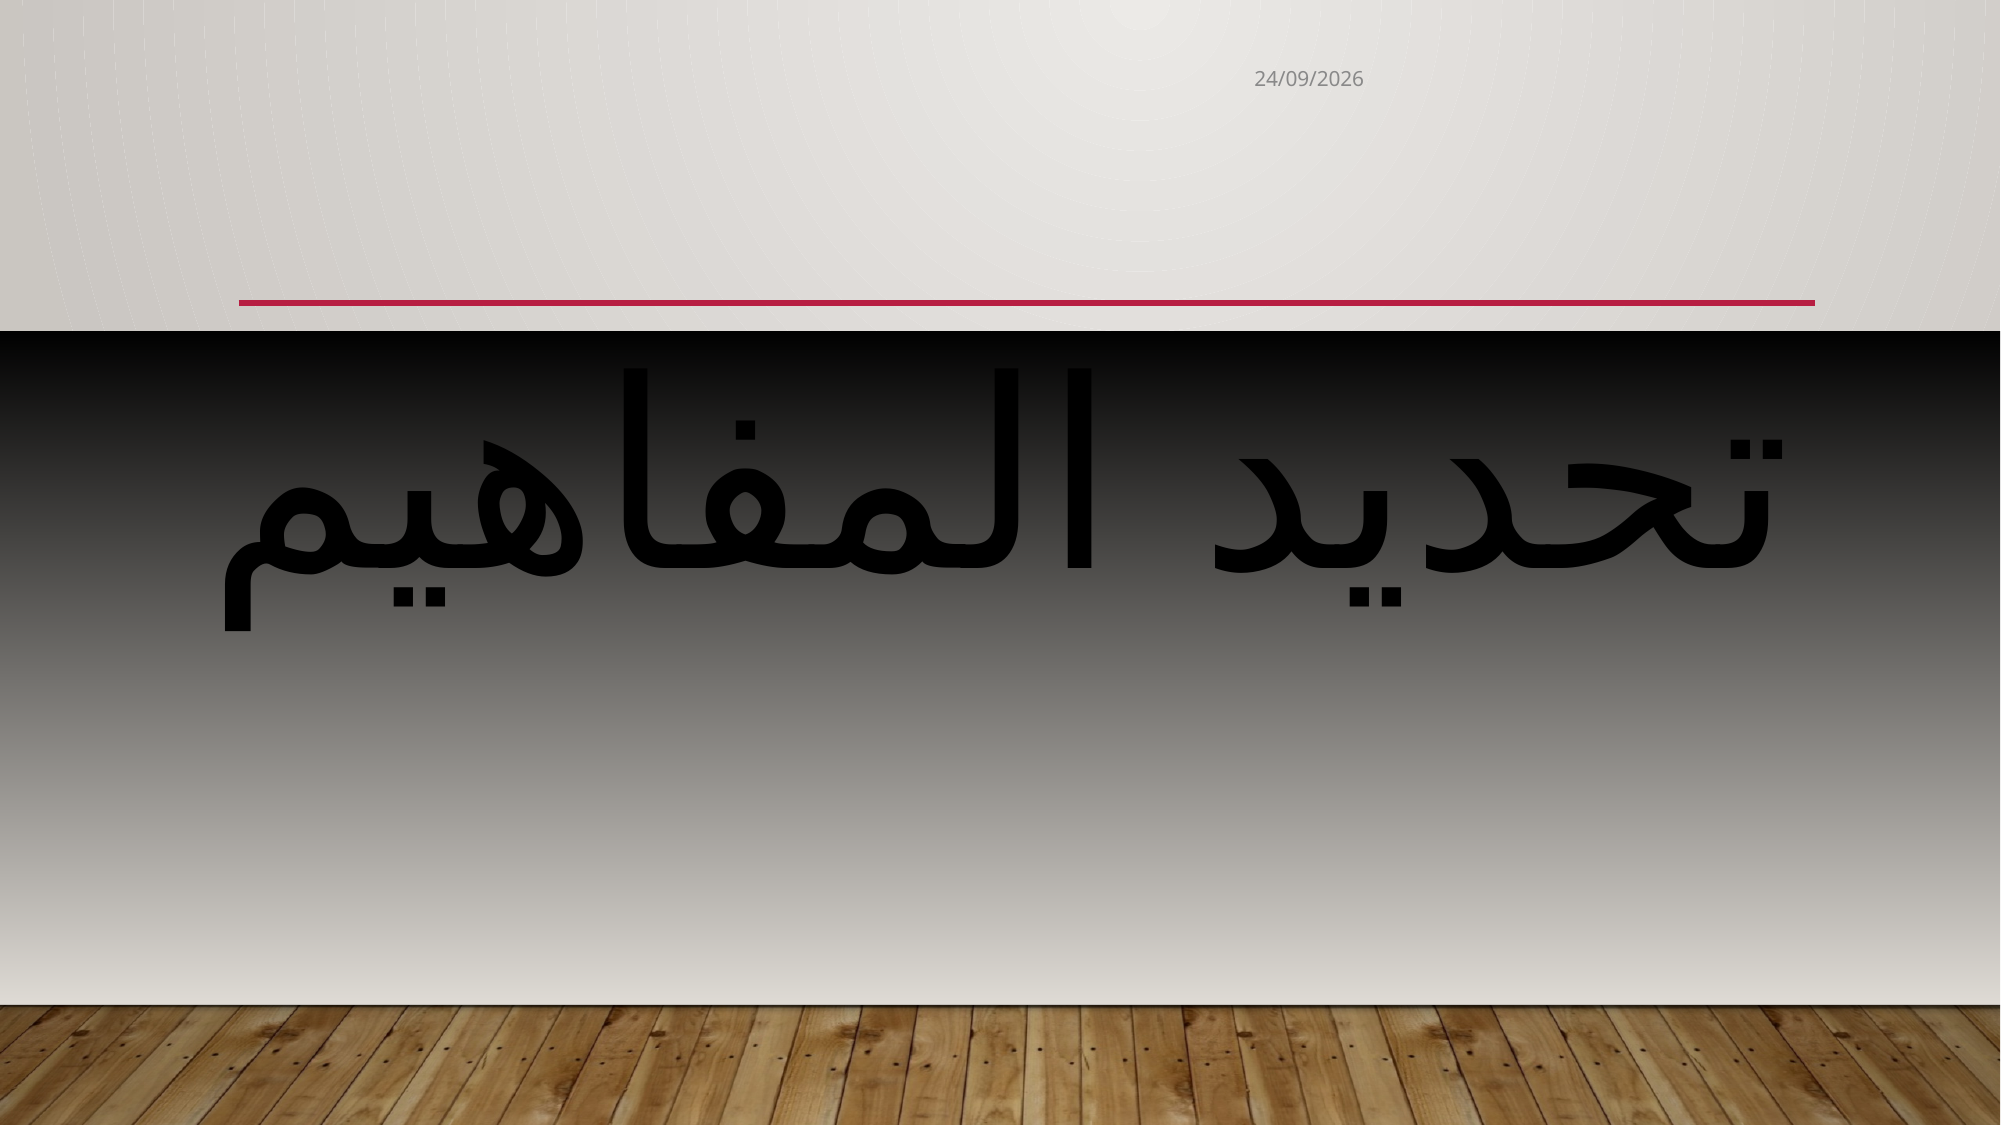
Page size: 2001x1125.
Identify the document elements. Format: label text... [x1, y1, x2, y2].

text_box 19/02/2020 [1239, 54, 1814, 105]
title تحديد المفاهيم [174, 333, 1825, 872]
